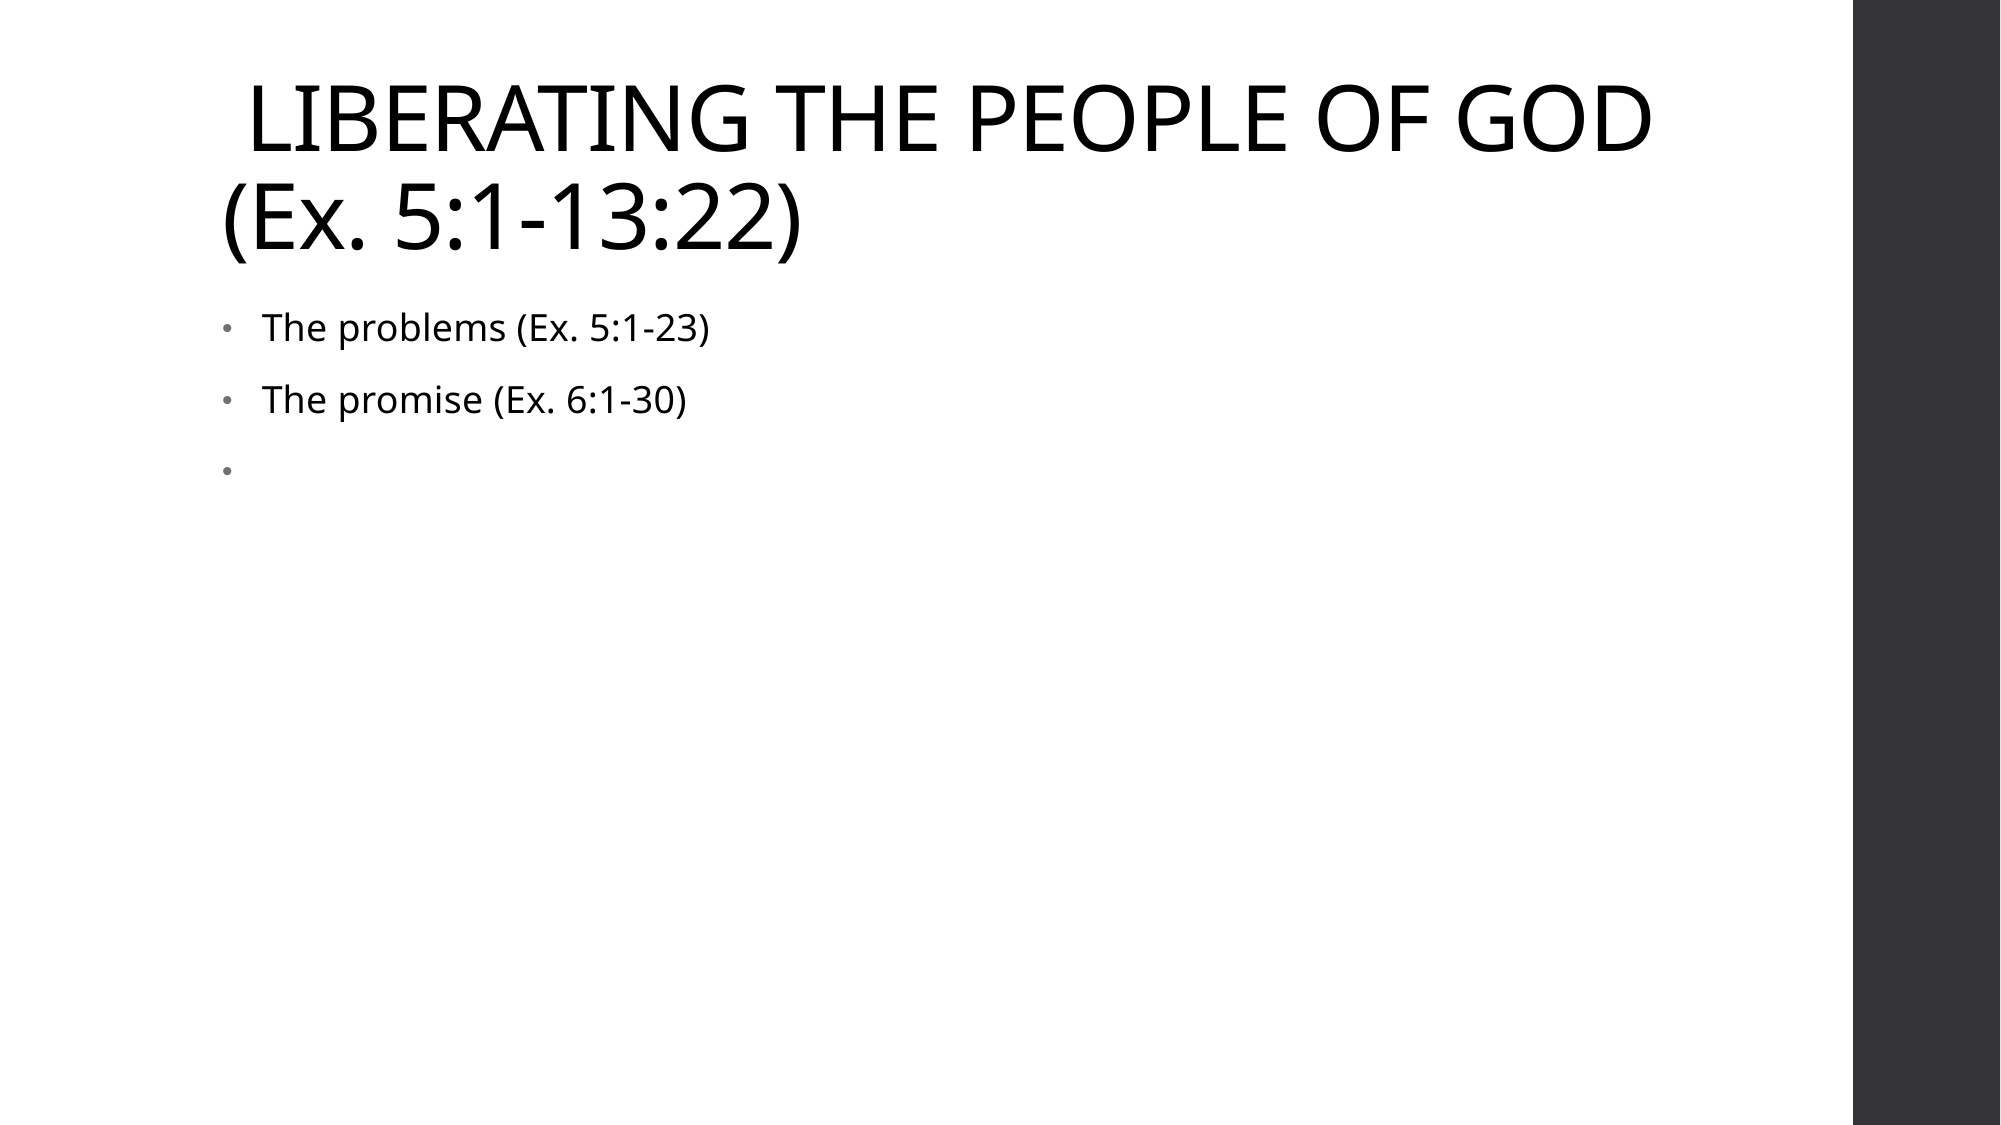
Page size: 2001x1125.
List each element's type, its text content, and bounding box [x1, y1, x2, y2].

list The problems (Ex. 5:1-23) The promise (Ex. 6:1-30) [206, 299, 1617, 1014]
title LIBERATING THE PEOPLE OF GOD (Ex. 5:1-13:22) [206, 60, 1797, 278]
